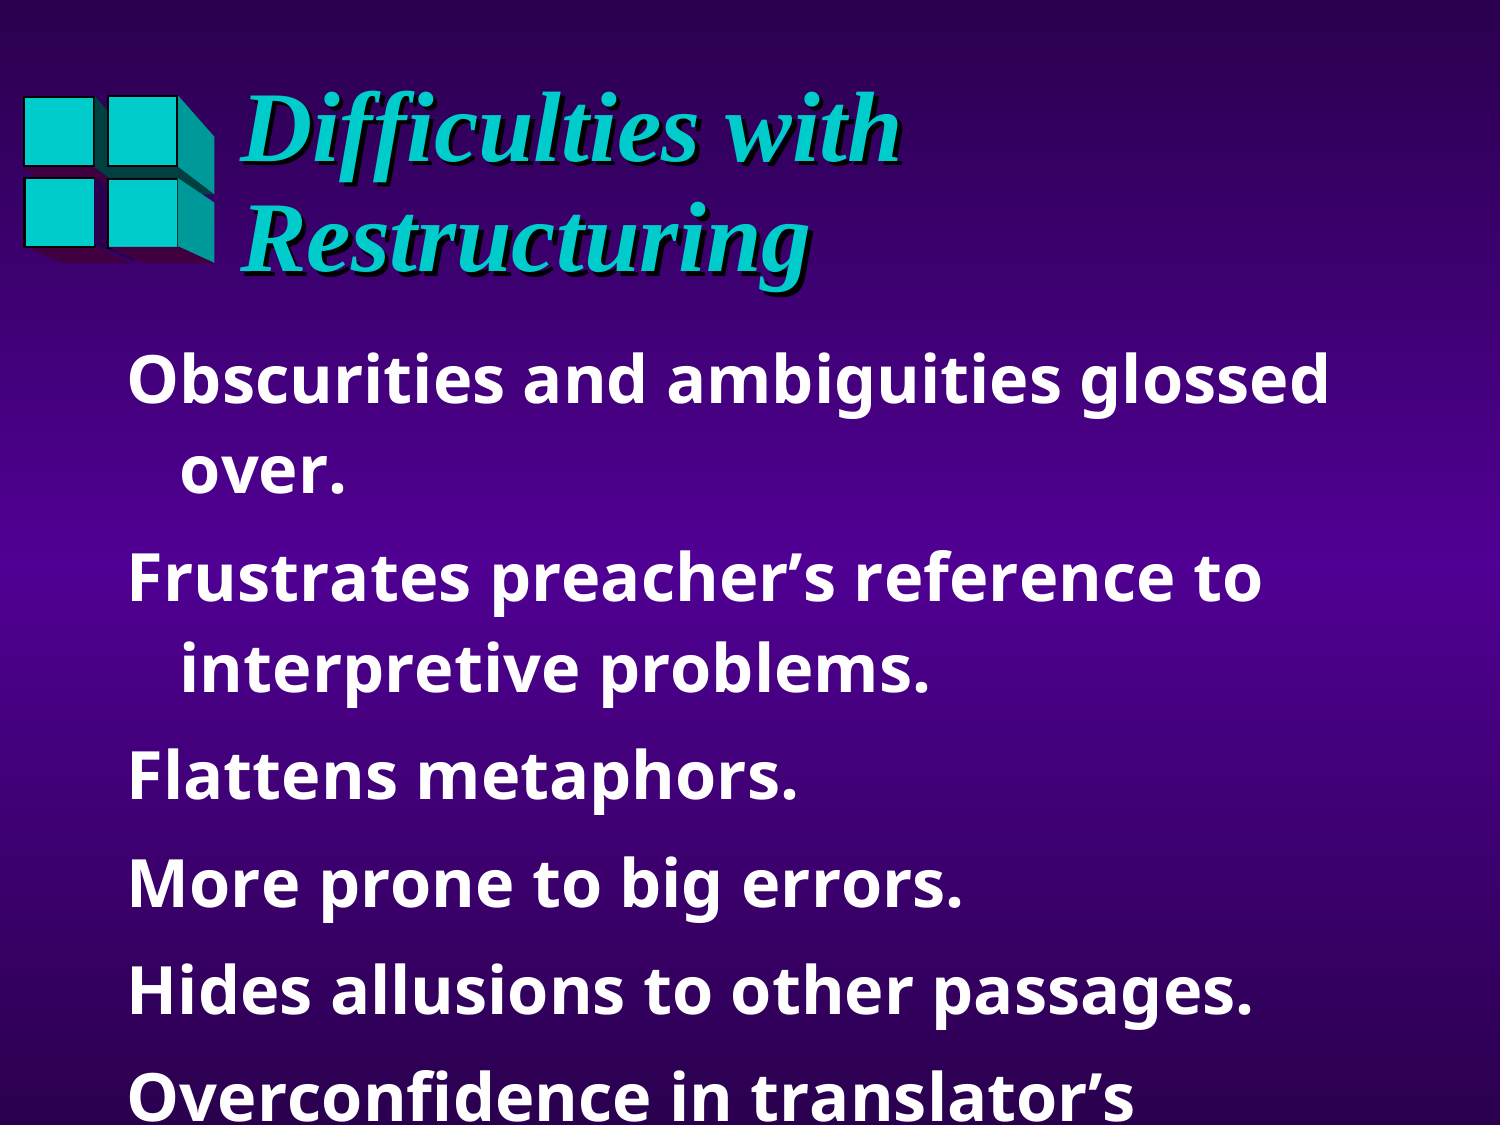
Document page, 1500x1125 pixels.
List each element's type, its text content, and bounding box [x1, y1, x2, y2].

list Obscurities and ambiguities glossed over. Frustrates preacher’s reference to interpretive problems. Flattens metaphors. More prone to big errors. Hides allusions to other passages. Overconfidence in translator’s understanding of language. [112, 324, 1388, 1125]
title Difficulties with Restructuring [224, 64, 1388, 302]
